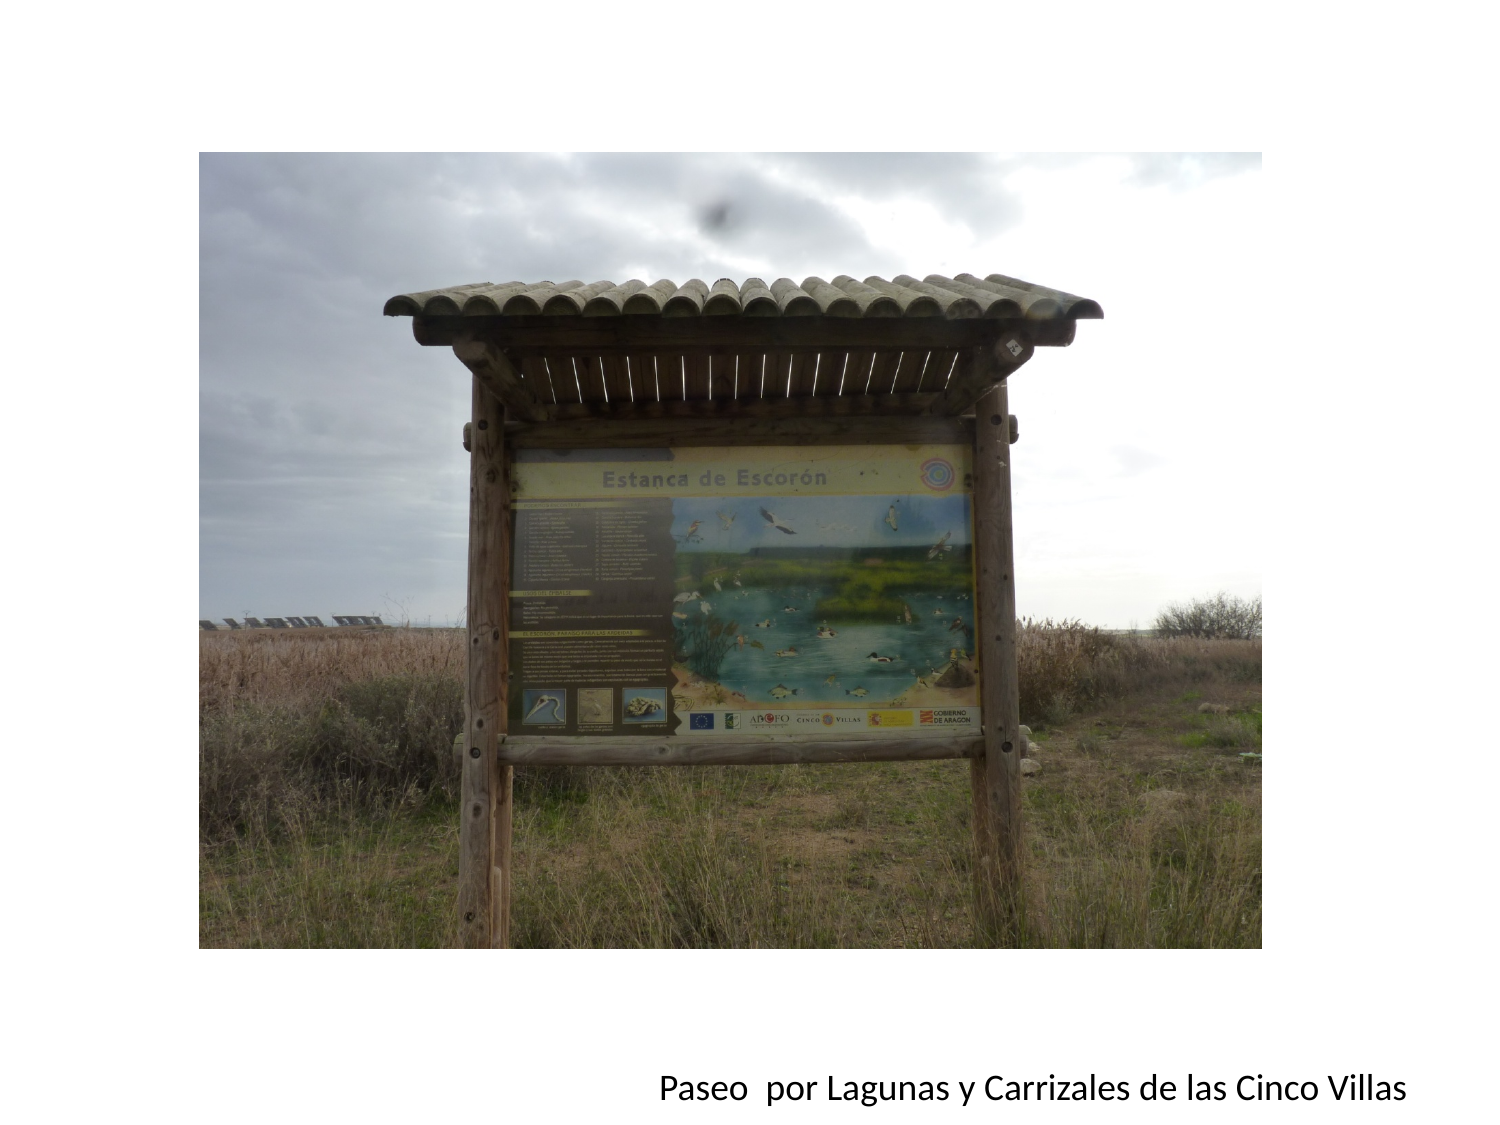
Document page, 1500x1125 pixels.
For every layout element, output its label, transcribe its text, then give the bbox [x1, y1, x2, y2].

picture [199, 152, 1262, 950]
text_box Paseo por Lagunas y Carrizales de las Cinco Villas [644, 1064, 1500, 1118]
